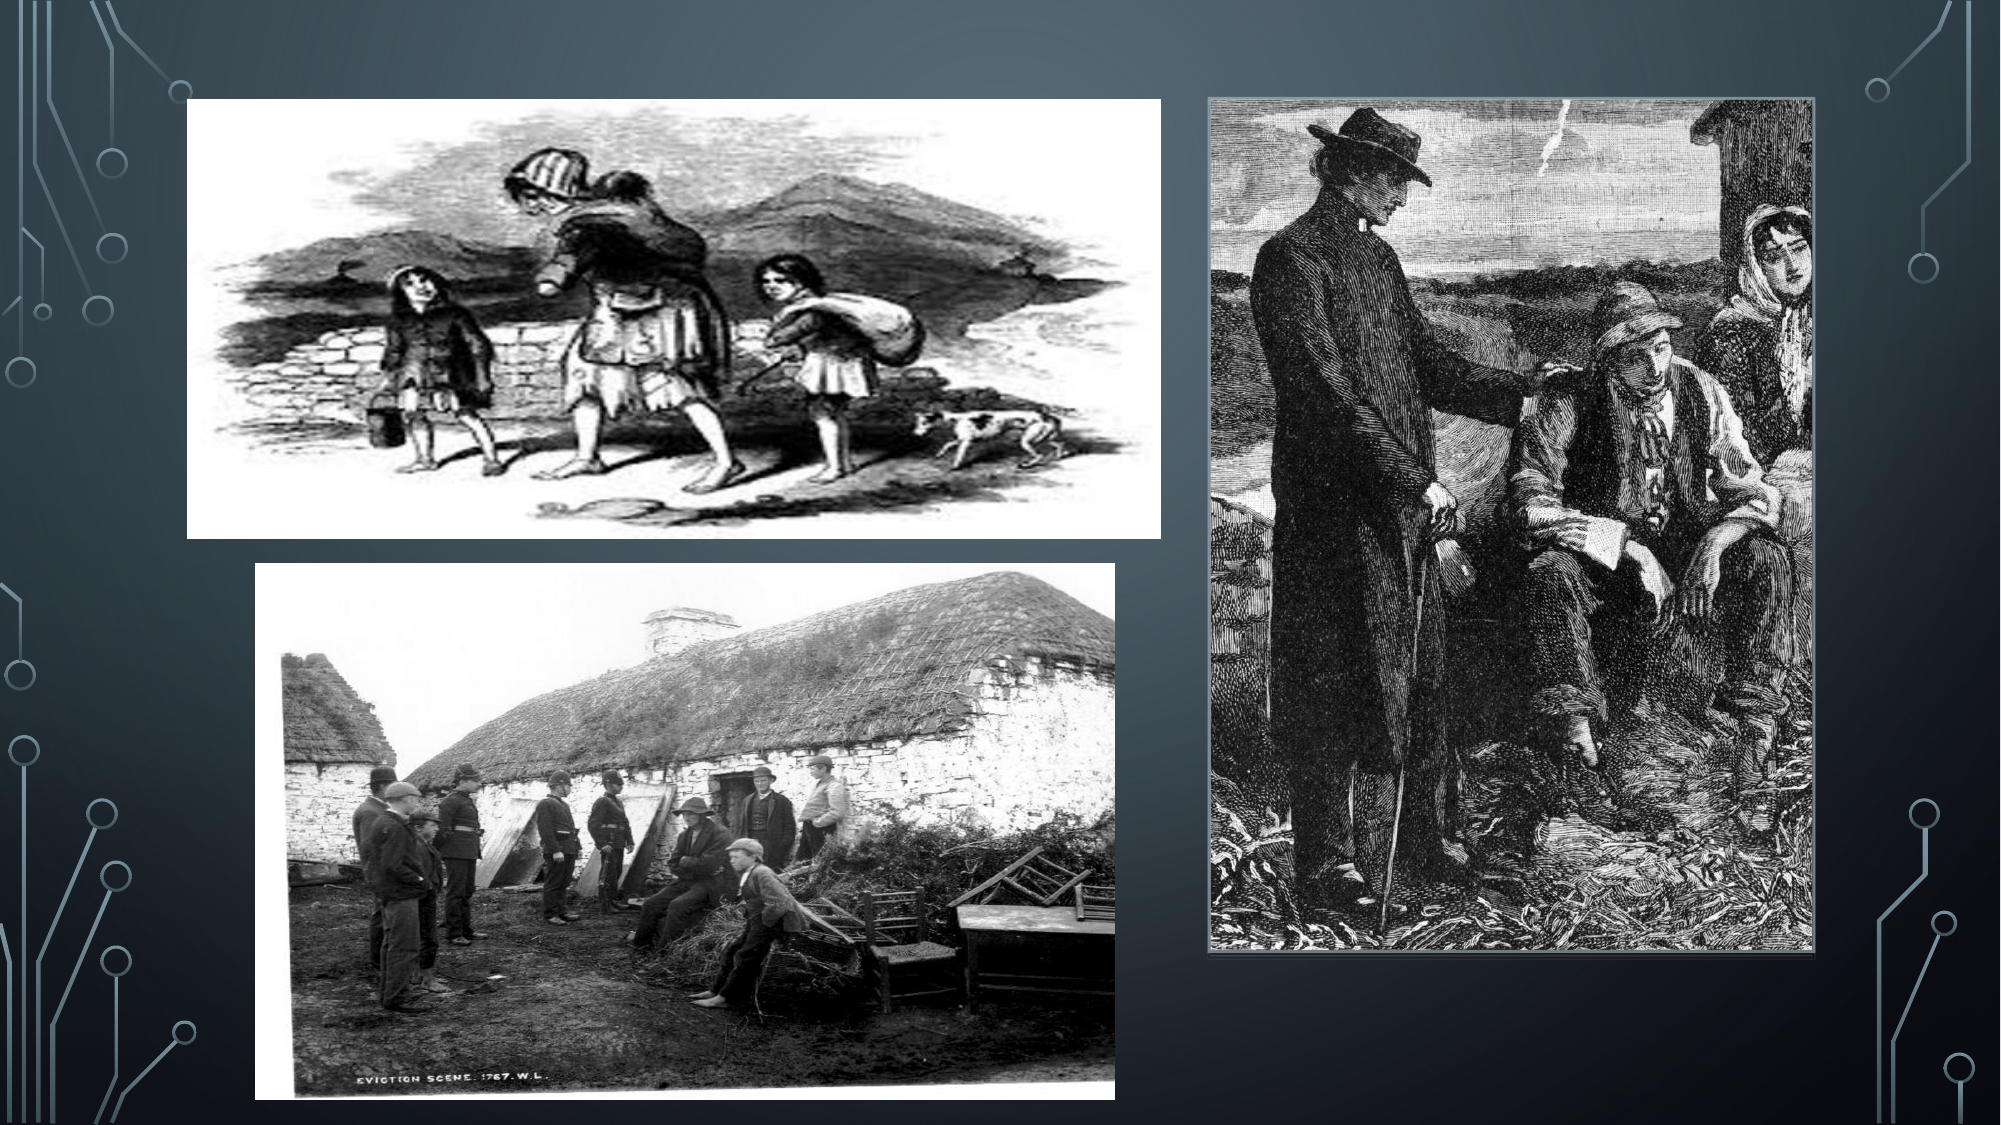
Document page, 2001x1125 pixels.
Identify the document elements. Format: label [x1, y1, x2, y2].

picture [255, 564, 1115, 1100]
picture [187, 99, 1161, 540]
picture [1210, 99, 1813, 950]
